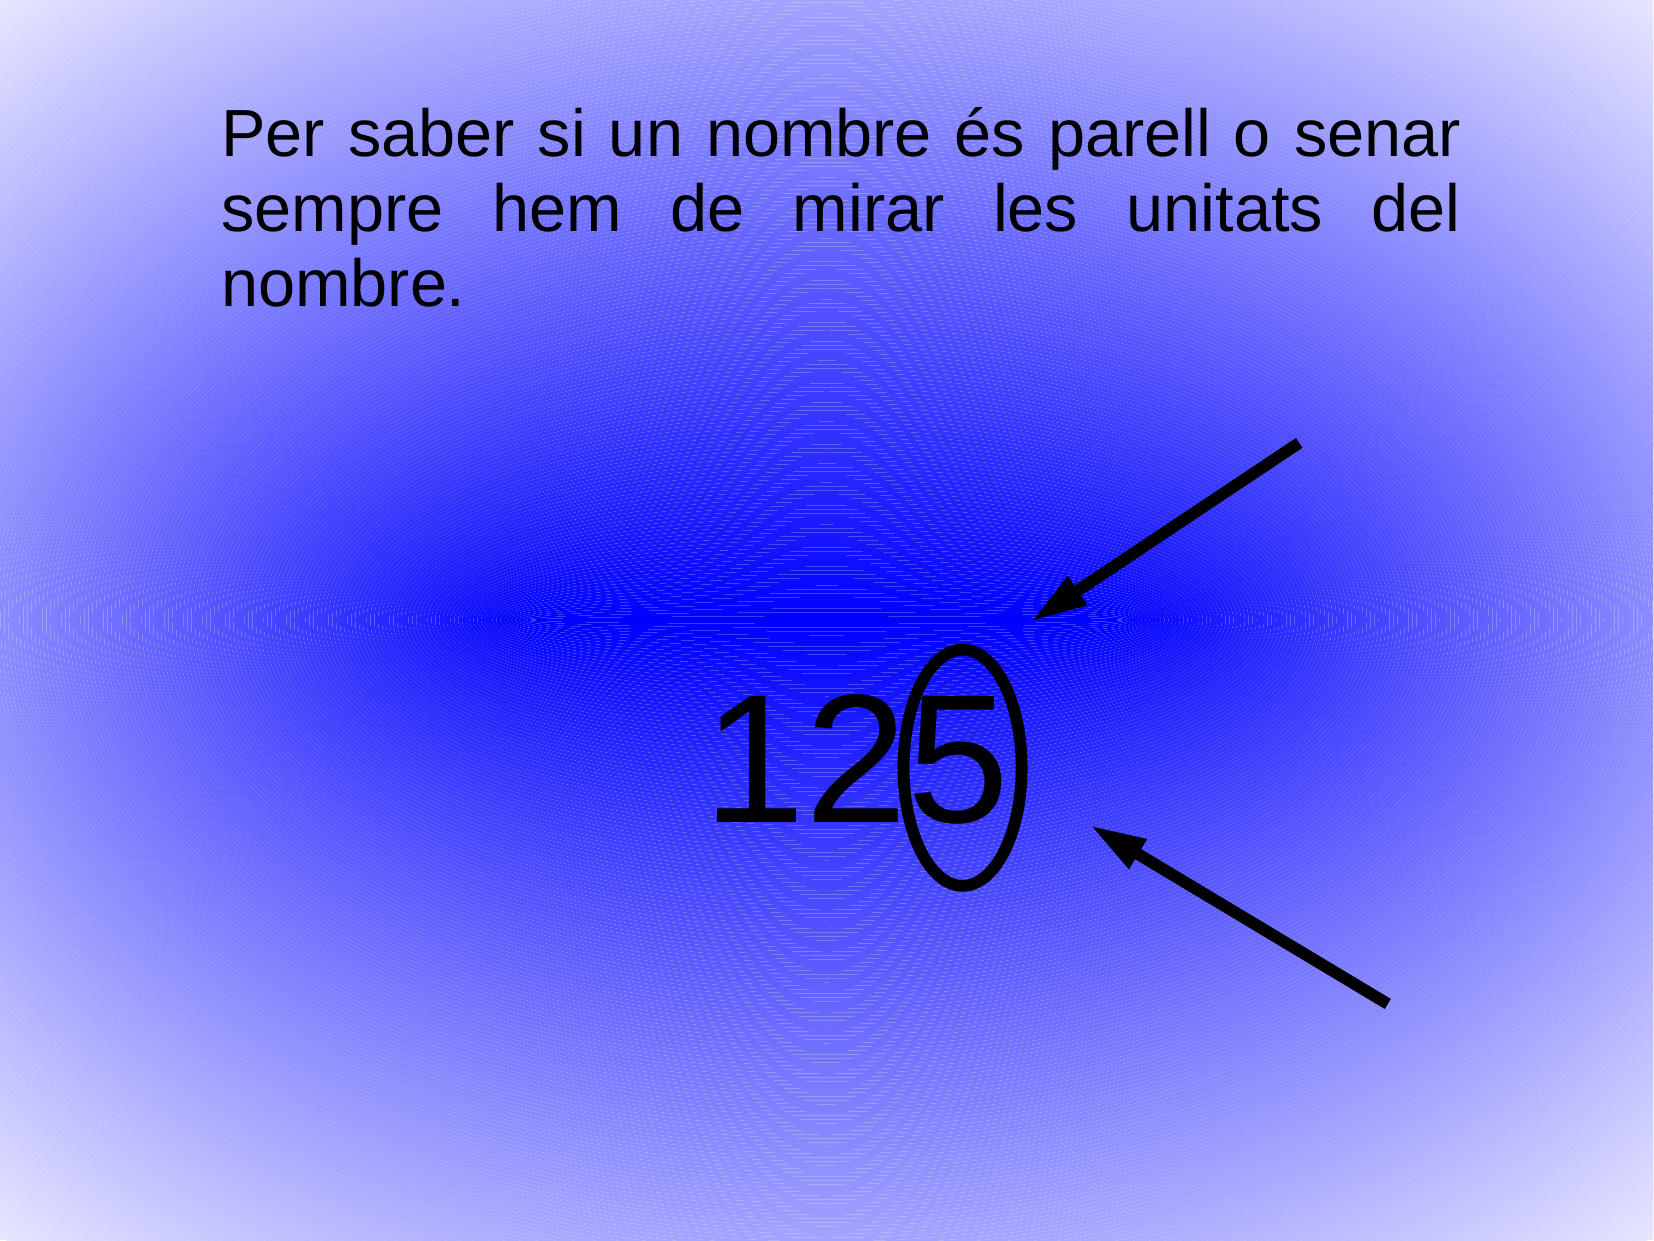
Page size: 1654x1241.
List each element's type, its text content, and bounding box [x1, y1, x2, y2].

text_box Per saber si un nombre és parell o senar sempre hem de mirar les unitats del nombre. [206, 88, 1477, 328]
text_box 125 [324, 649, 941, 870]
text_box 125 [984, 649, 1388, 870]
text_box 125 [1130, 860, 1151, 870]
text_box 125 [910, 656, 1015, 870]
